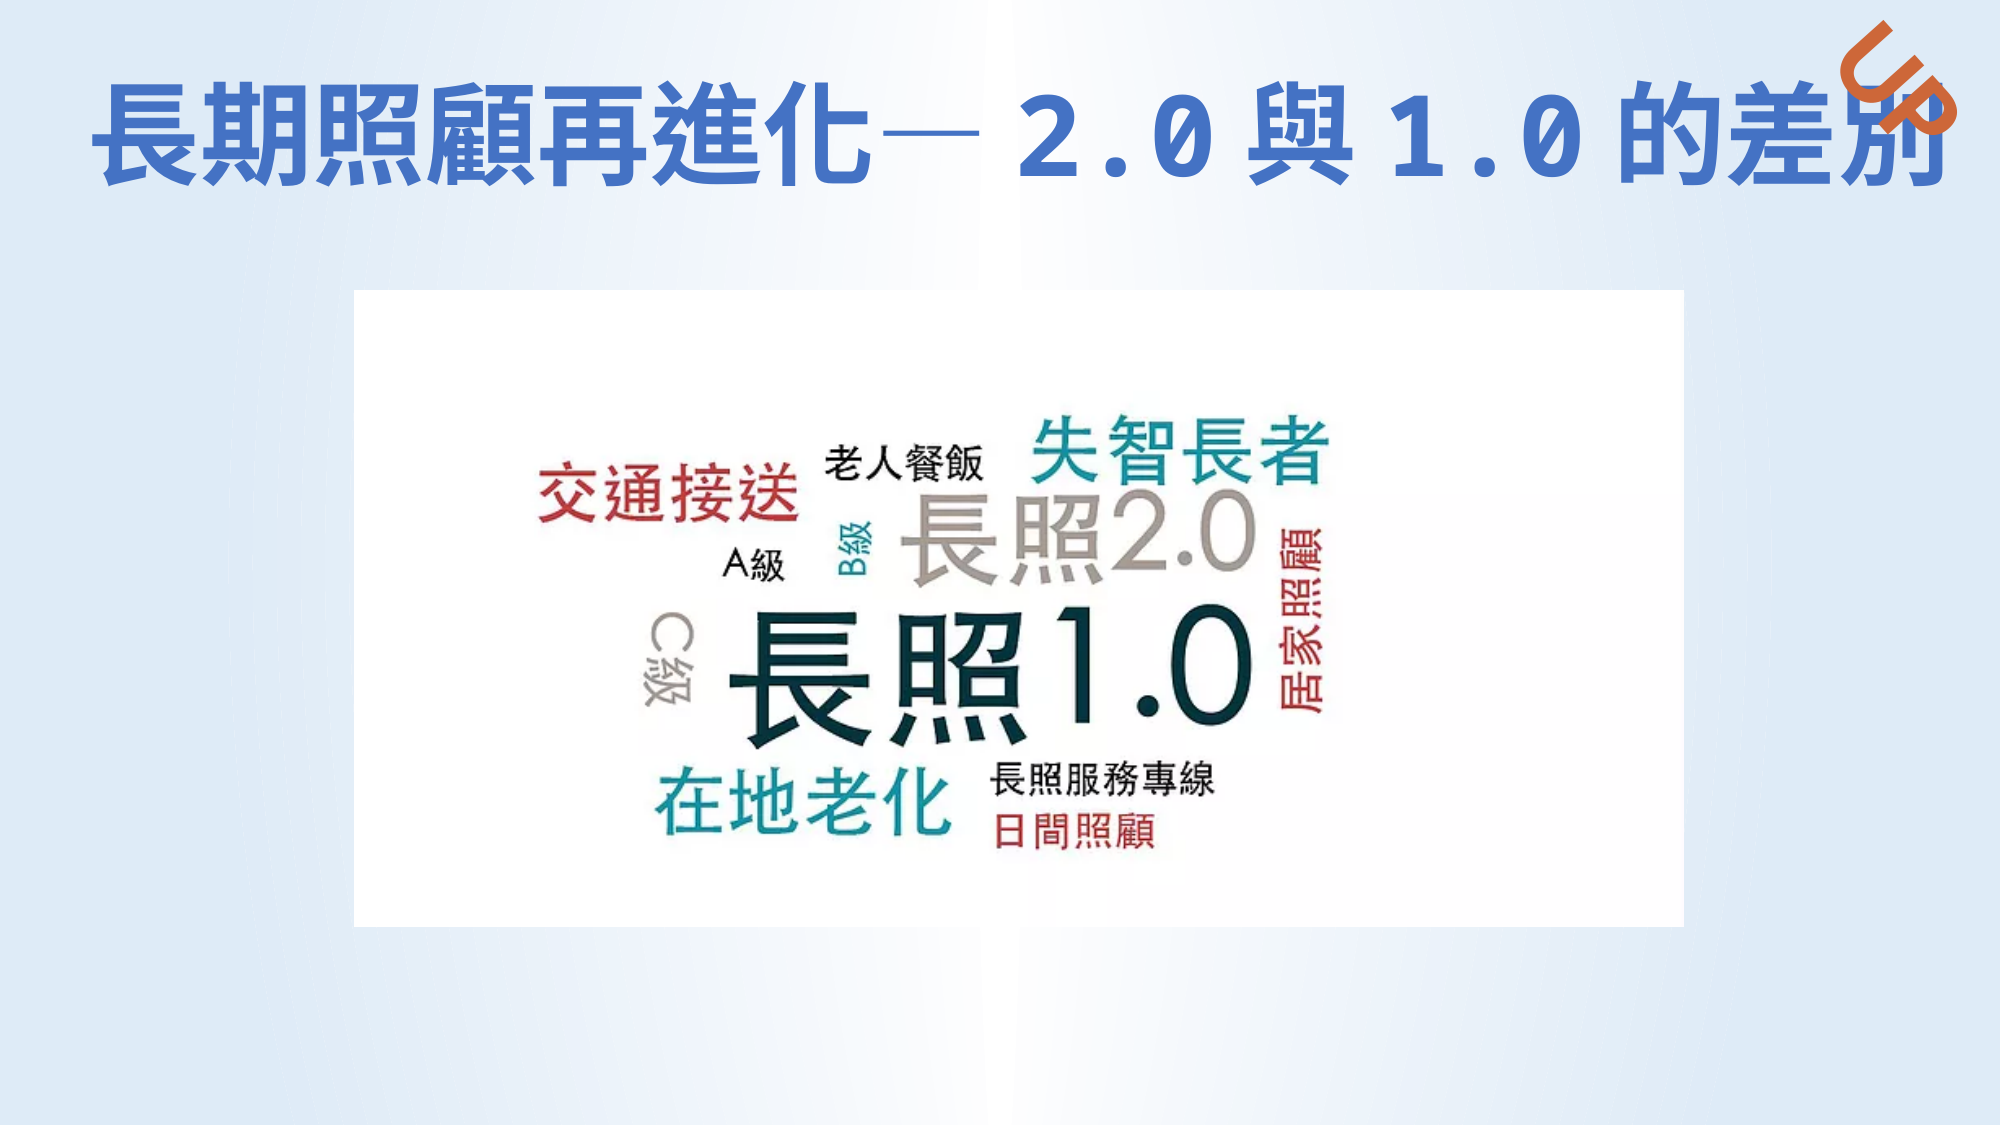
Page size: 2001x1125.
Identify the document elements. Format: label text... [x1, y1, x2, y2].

text_box 長期照顧再進化—2.0與1.0的差別 [72, 55, 1966, 207]
picture [354, 290, 1684, 927]
text_box UP [1792, 0, 2000, 196]
